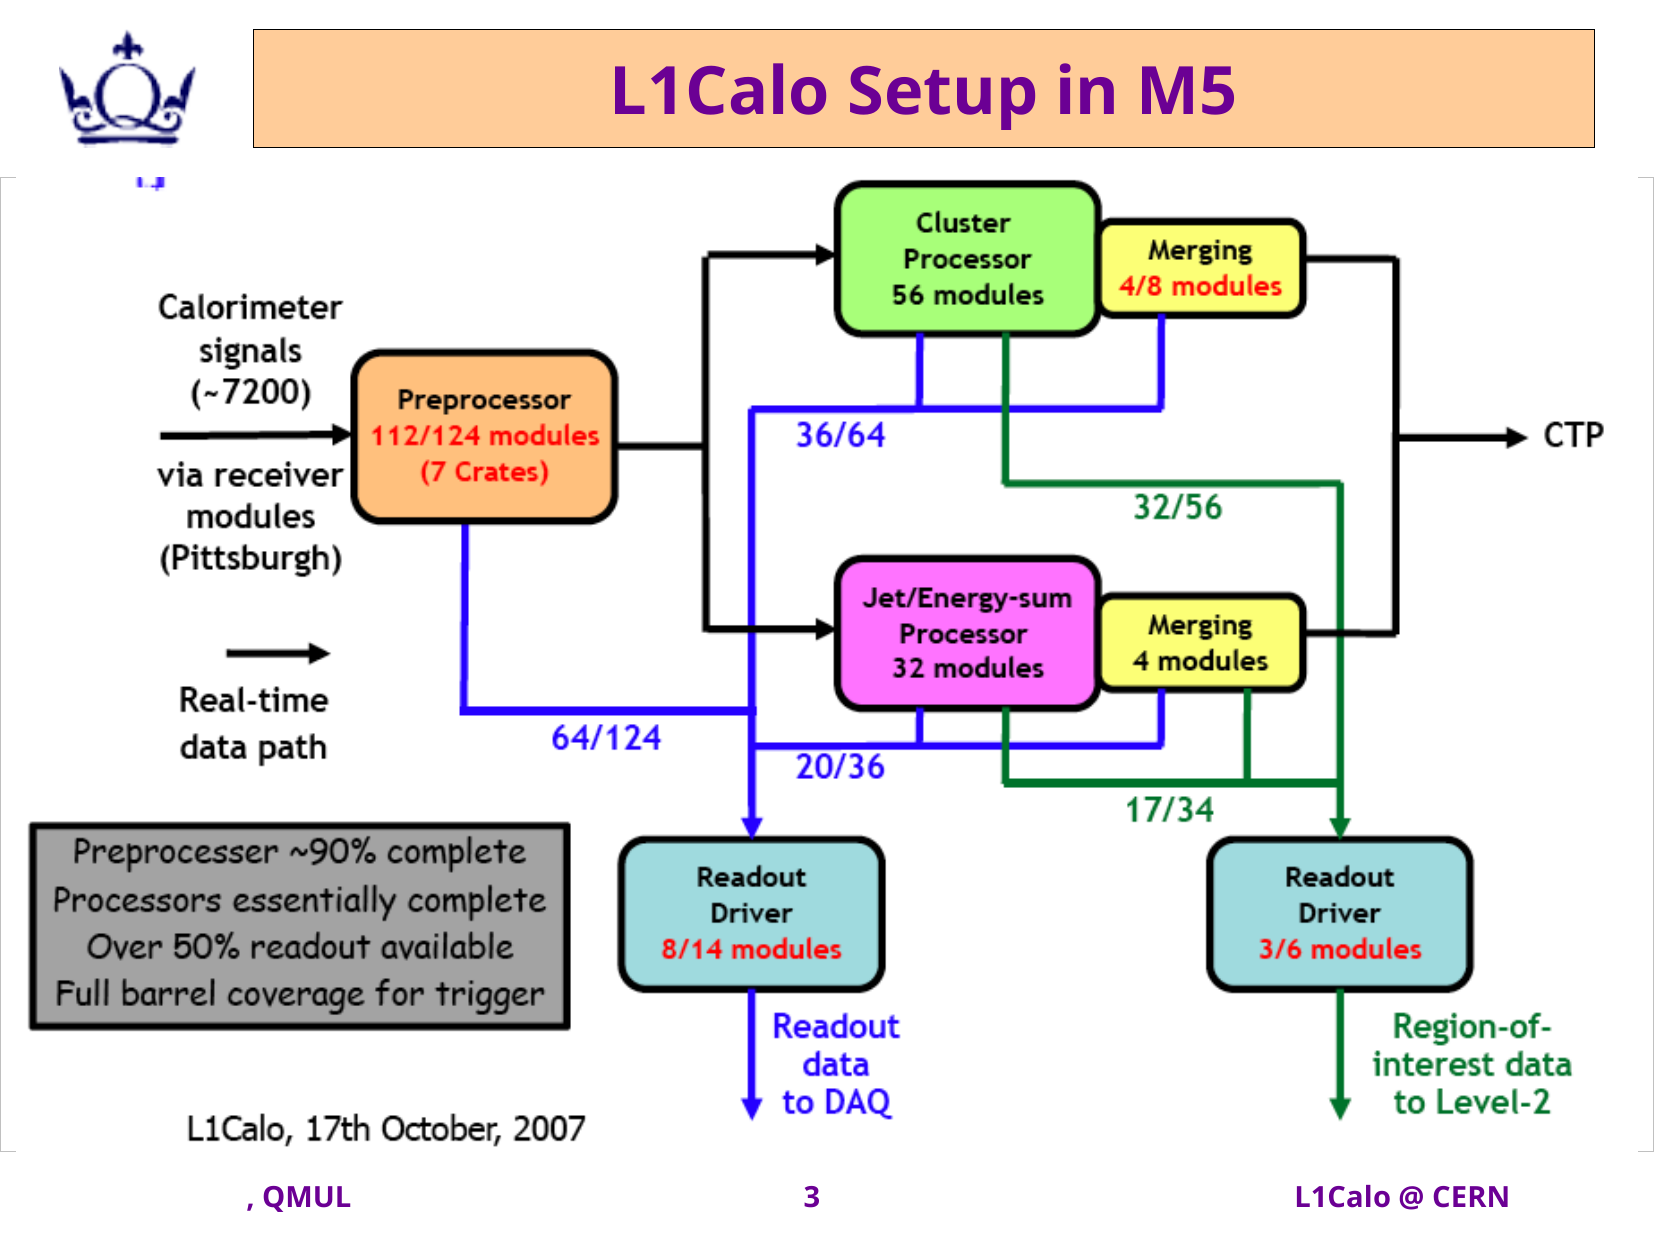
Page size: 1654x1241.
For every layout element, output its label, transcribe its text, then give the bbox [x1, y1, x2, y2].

picture [59, 29, 200, 148]
title L1Calo Setup in M5 [253, 29, 1595, 148]
picture [16, 177, 1638, 1152]
